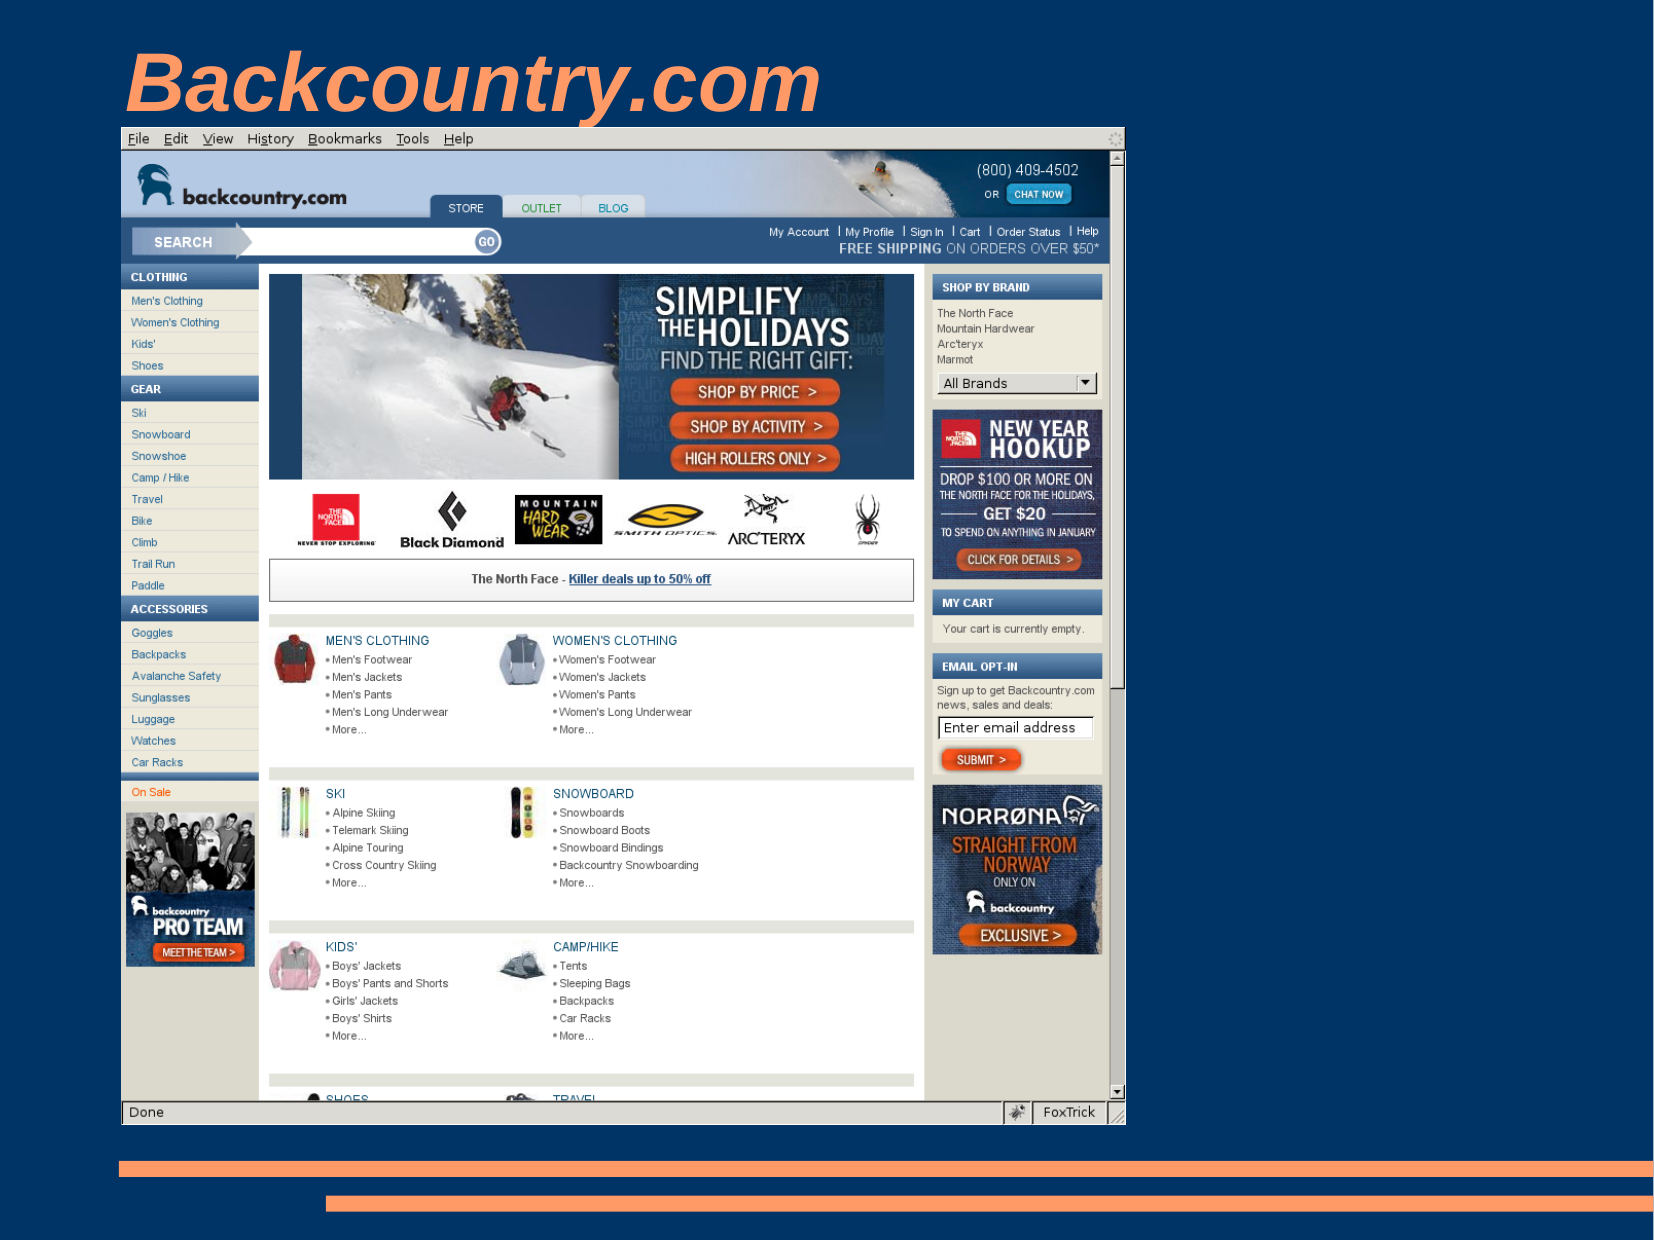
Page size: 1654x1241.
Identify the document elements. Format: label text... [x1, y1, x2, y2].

picture [121, 127, 1126, 1126]
title Backcountry.com [125, 32, 1538, 226]
